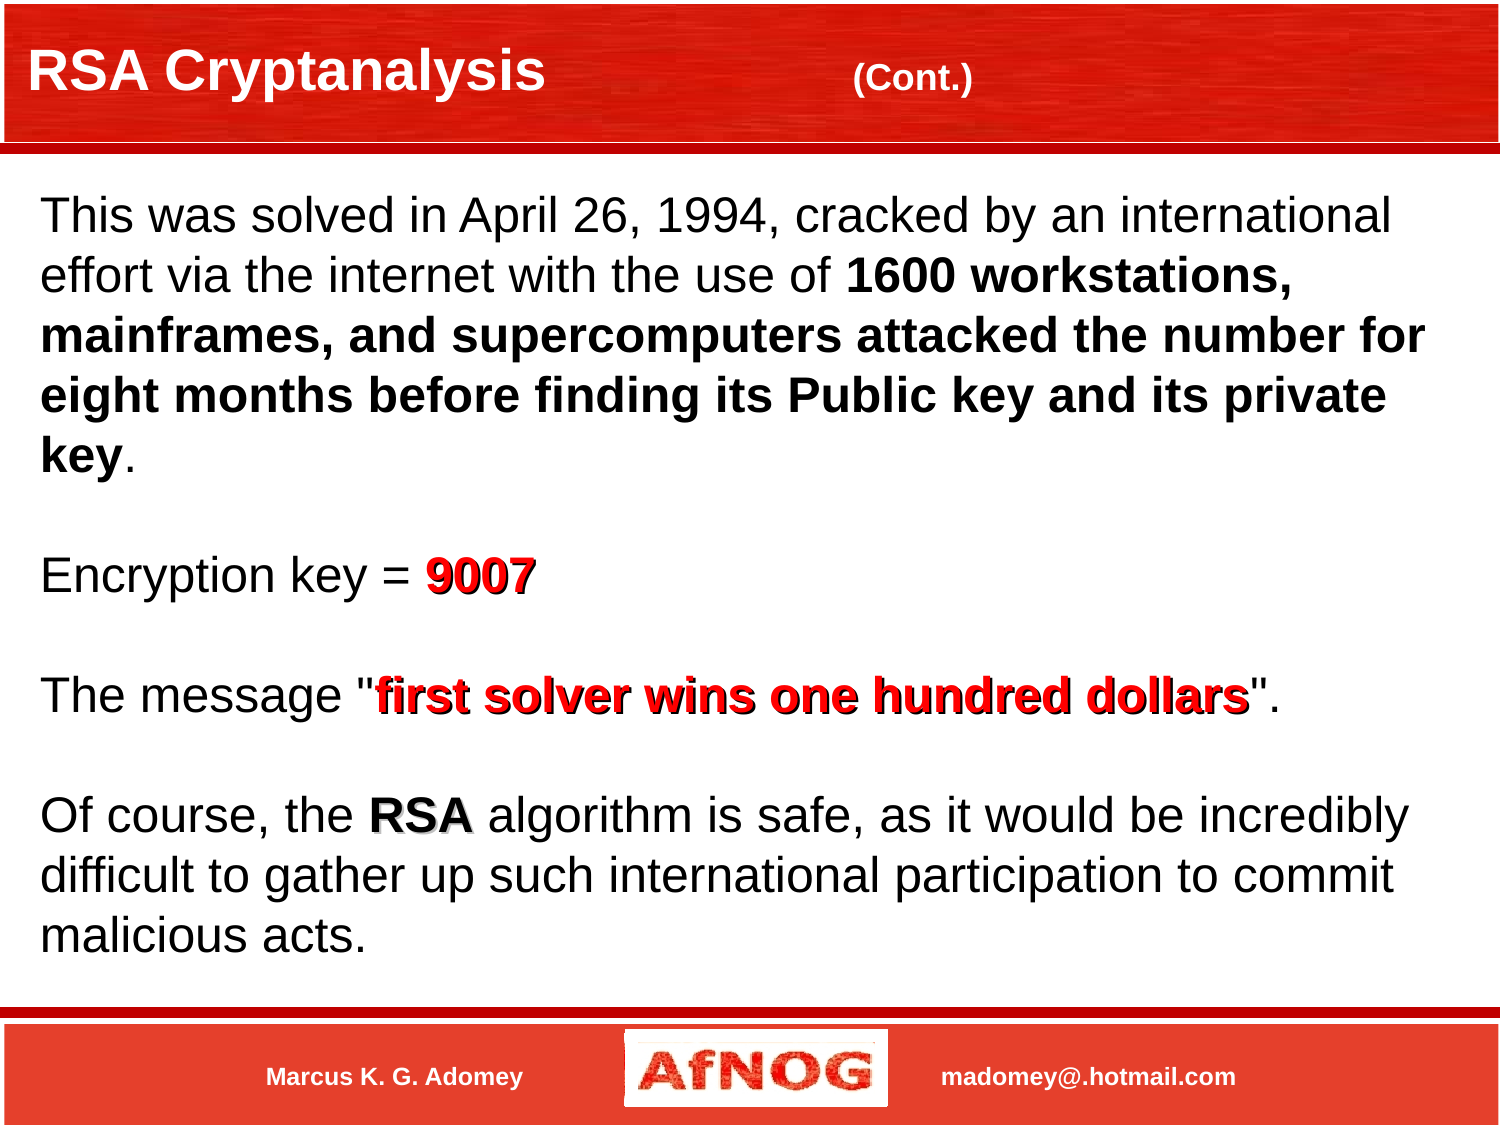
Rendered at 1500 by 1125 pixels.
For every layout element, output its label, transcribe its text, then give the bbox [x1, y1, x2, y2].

text_box RSA Cryptanalysis (Cont.) [12, 24, 1419, 111]
text_box This was solved in April 26, 1994, cracked by an international effort via the internet with the use of 1600 workstations, mainframes, and supercomputers attacked the number for eight months before finding its Public key and its private key. Encryption key = 9007 The message "first solver wins one hundred dollars". Of course, the RSA algorithm is safe, as it would be incredibly difficult to gather up such international participation to commit malicious acts. [24, 174, 1463, 978]
